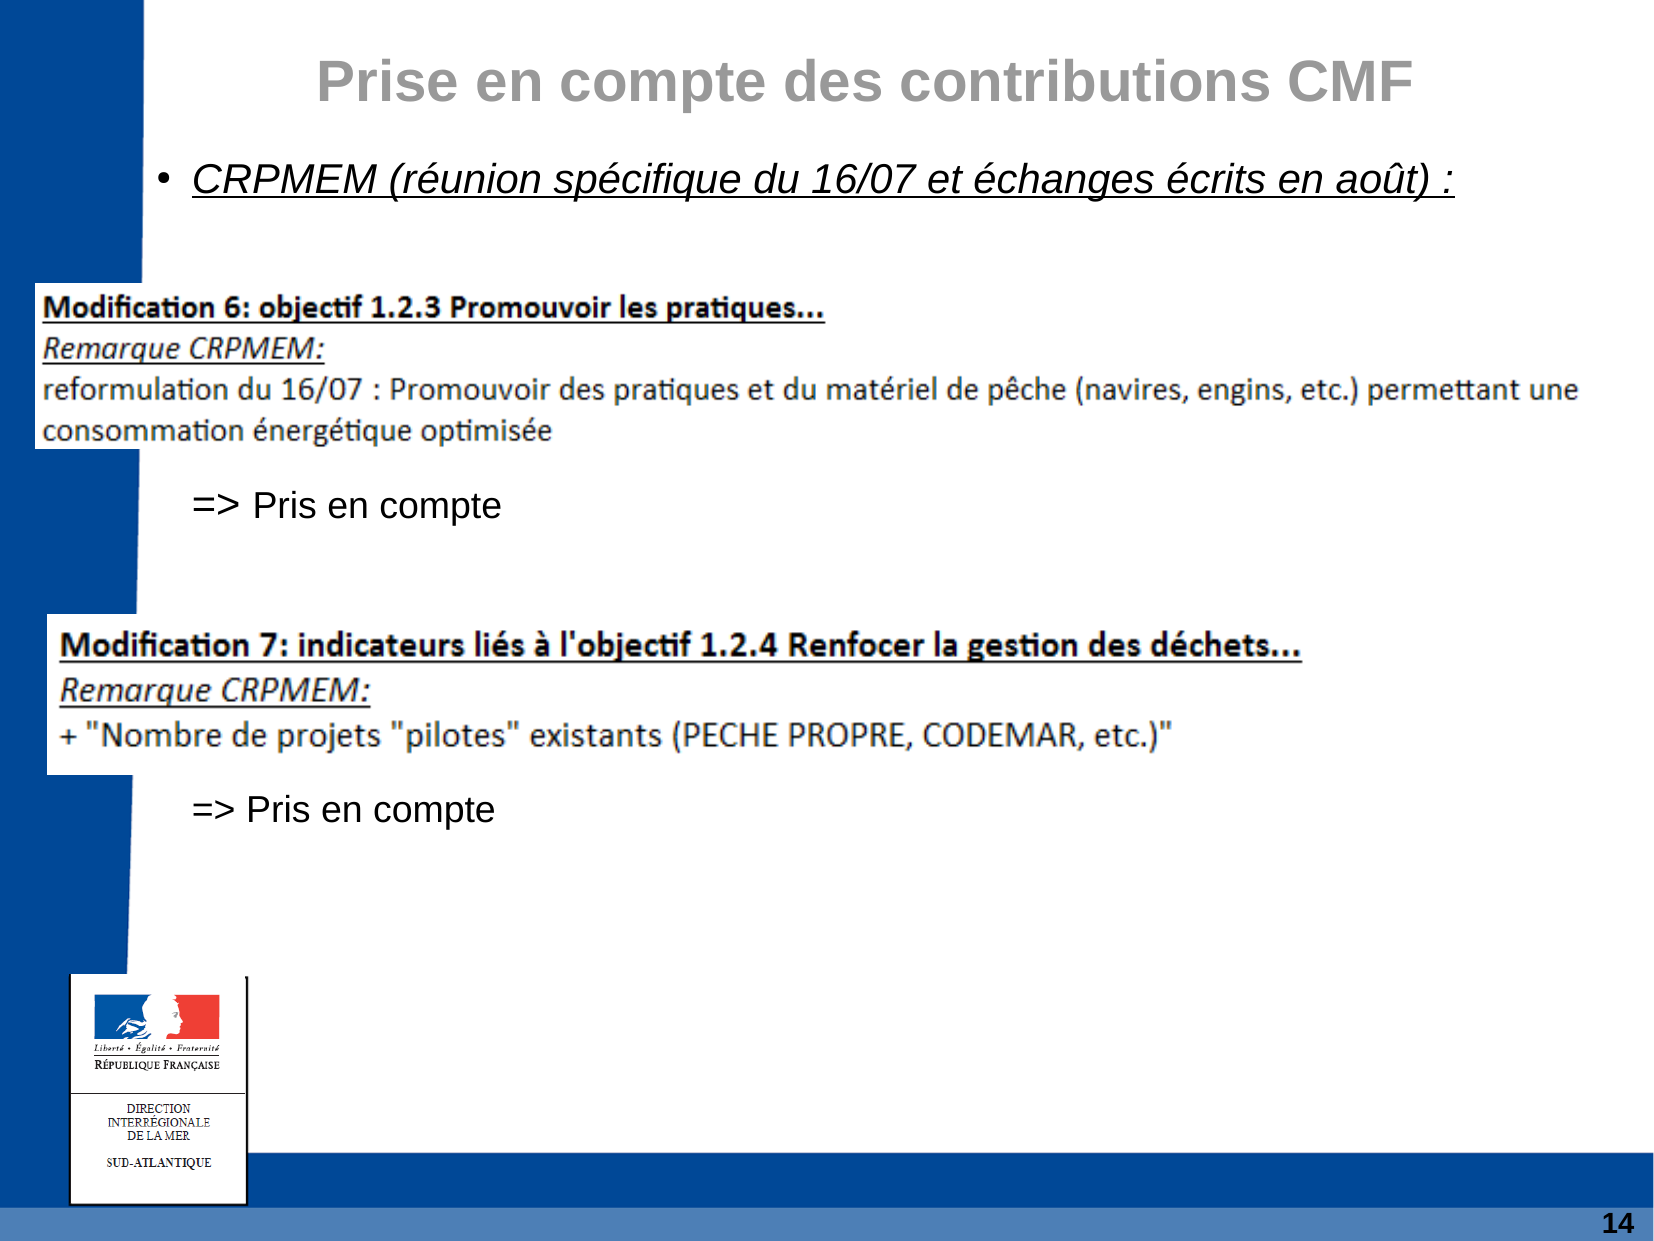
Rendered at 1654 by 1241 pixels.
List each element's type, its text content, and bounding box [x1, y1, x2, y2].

text_box CRPMEM (réunion spécifique du 16/07 et échanges écrits en août) : => Pris en compte => Pris en compte [141, 449, 1571, 1241]
text_box CRPMEM (réunion spécifique du 16/07 et échanges écrits en août) : => Pris en compte => Pris en compte [141, 148, 1571, 283]
text_box Prise en compte des contributions CMF [106, 41, 1642, 189]
picture [0, 0, 1654, 1241]
